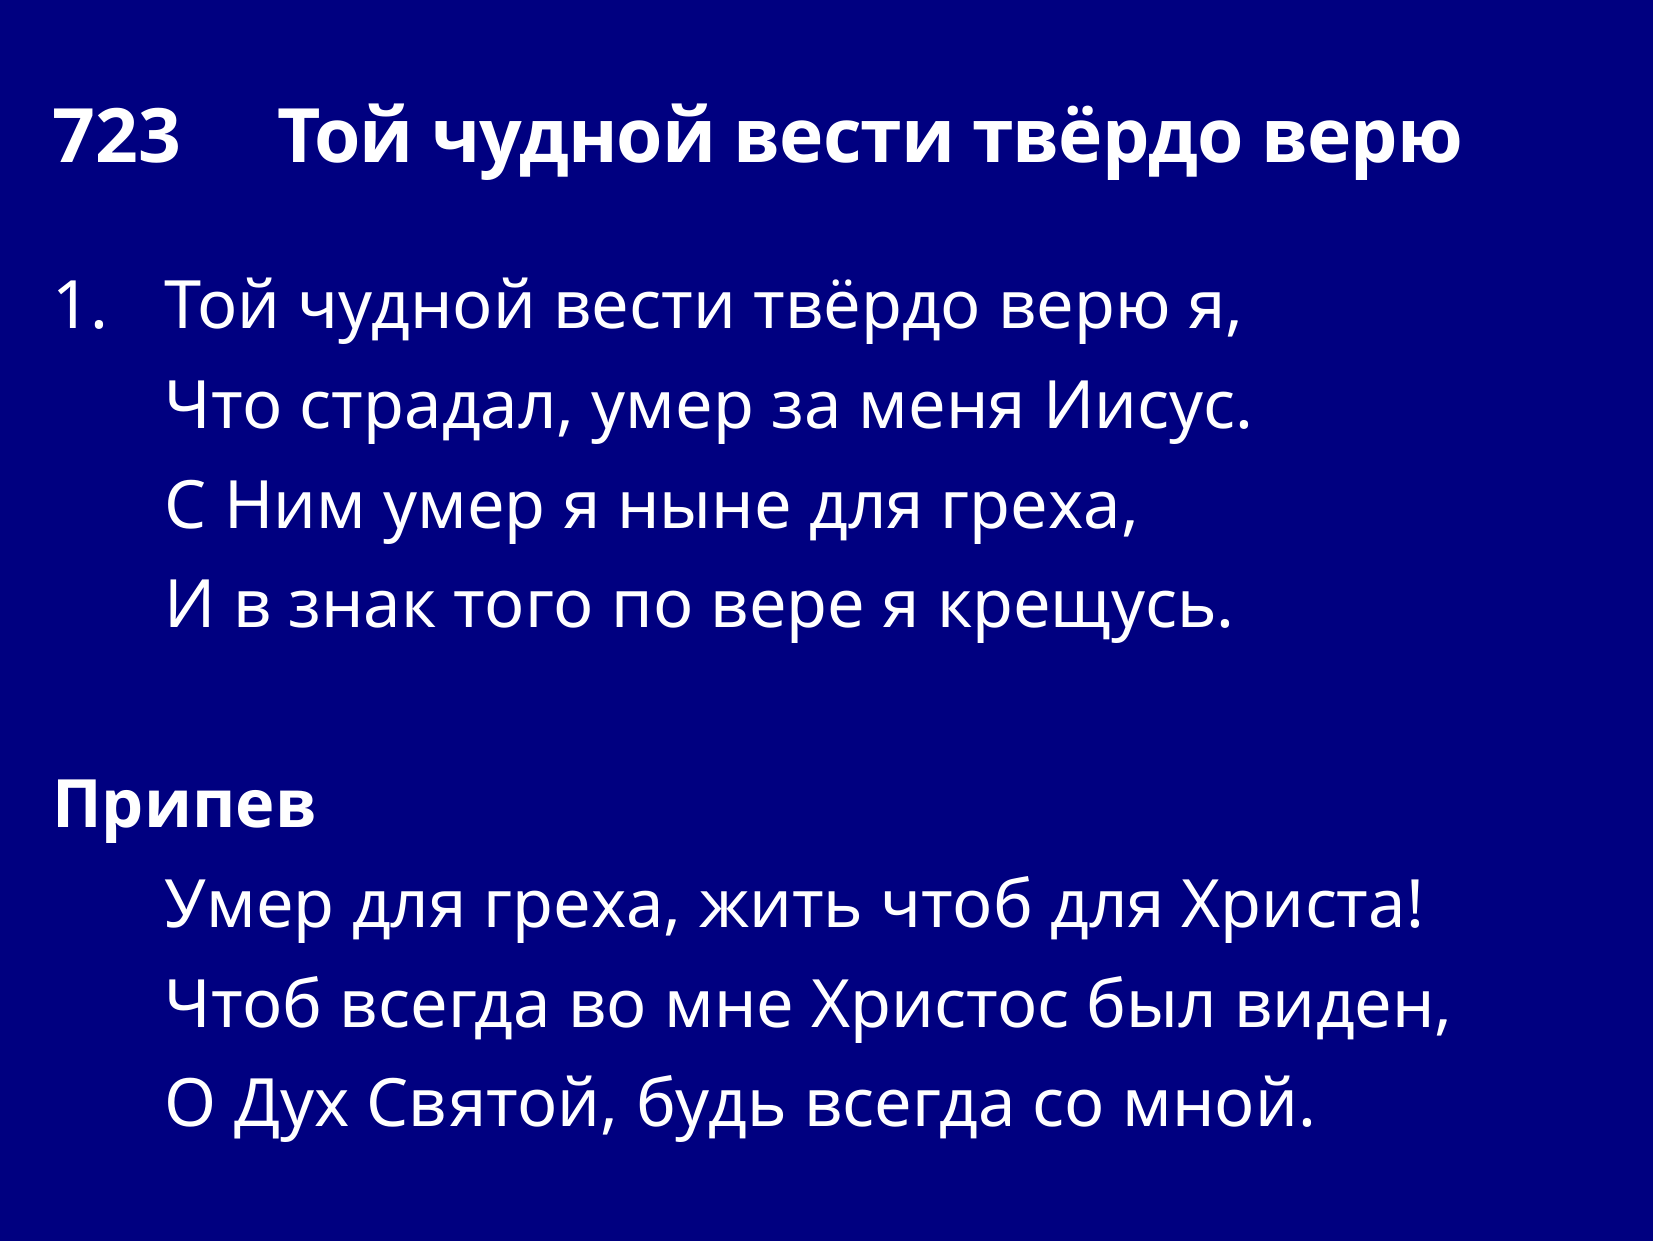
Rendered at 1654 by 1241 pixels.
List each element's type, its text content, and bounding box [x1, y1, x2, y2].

text_box 723 Той чудной вести твёрдо верю [37, 75, 1653, 188]
text_box 1. Той чудной вести твёрдо верю я, Что страдал, умер за меня Иисус. С Ним умер я ныне для греха, И в знак того по вере я крещусь. Припев Умер для греха, жить чтоб для Христа! Чтоб всегда во мне Христос был виден, О Дух Святой, будь всегда со мной. [37, 188, 1653, 1163]
